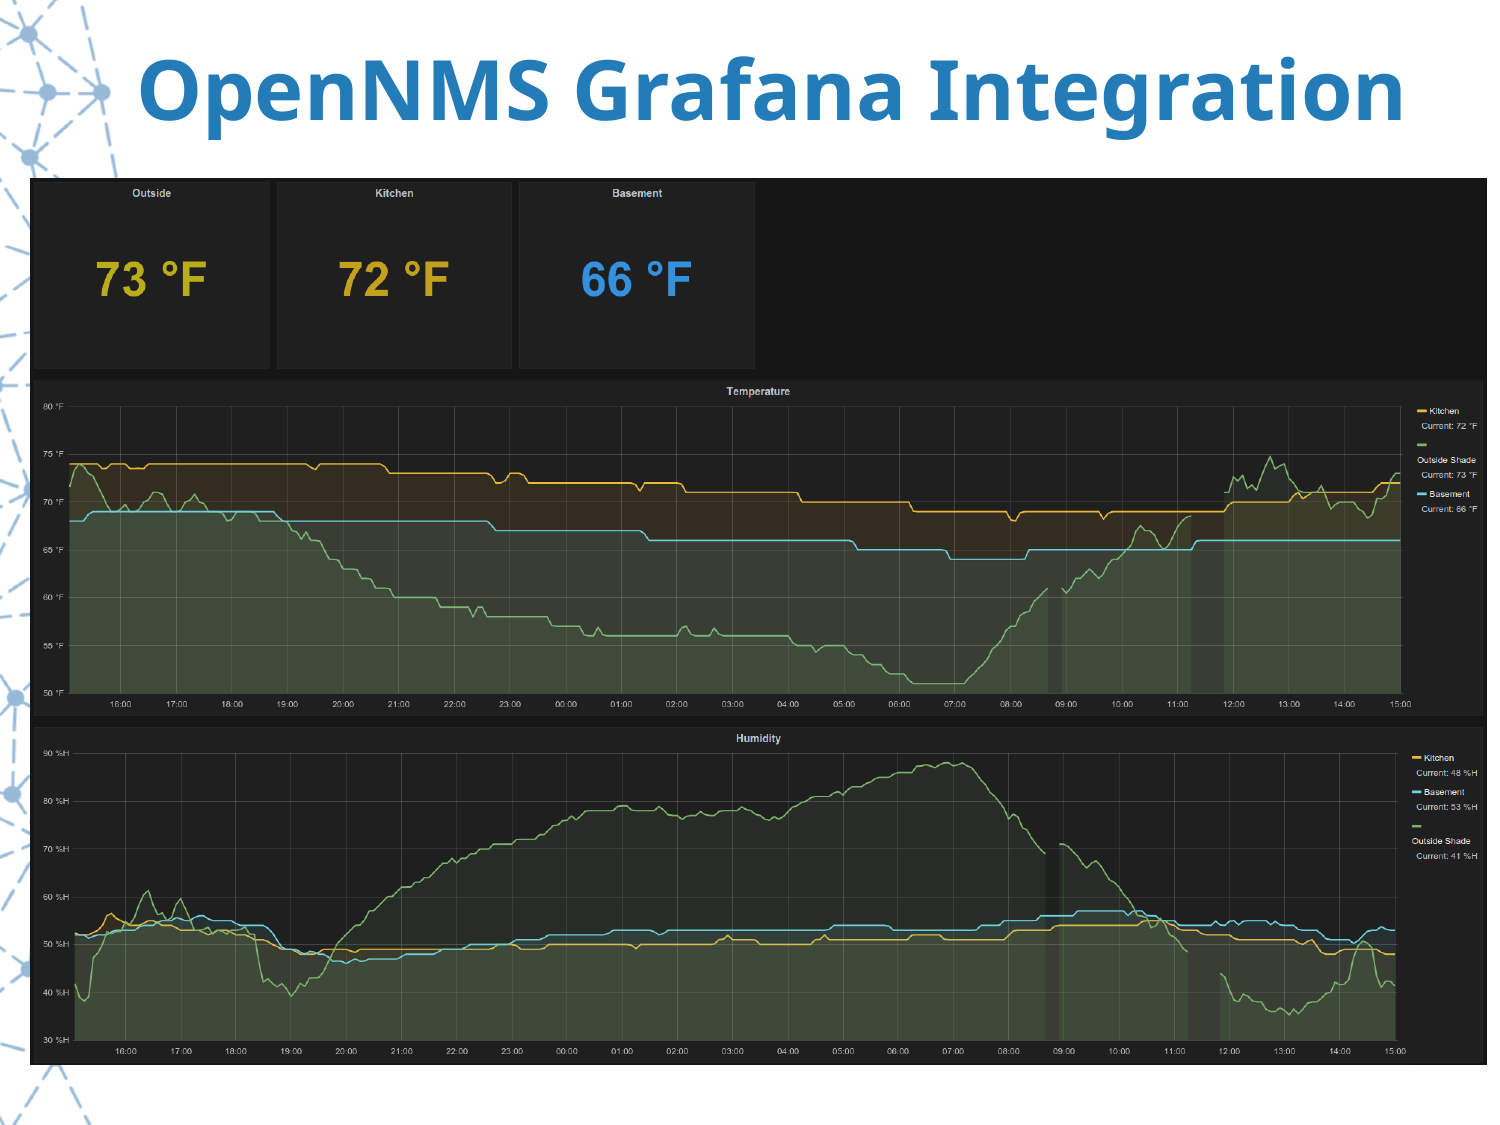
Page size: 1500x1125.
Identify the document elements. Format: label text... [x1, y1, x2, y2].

title OpenNMS Grafana Integration [75, 29, 1471, 148]
picture [0, 0, 1487, 1125]
